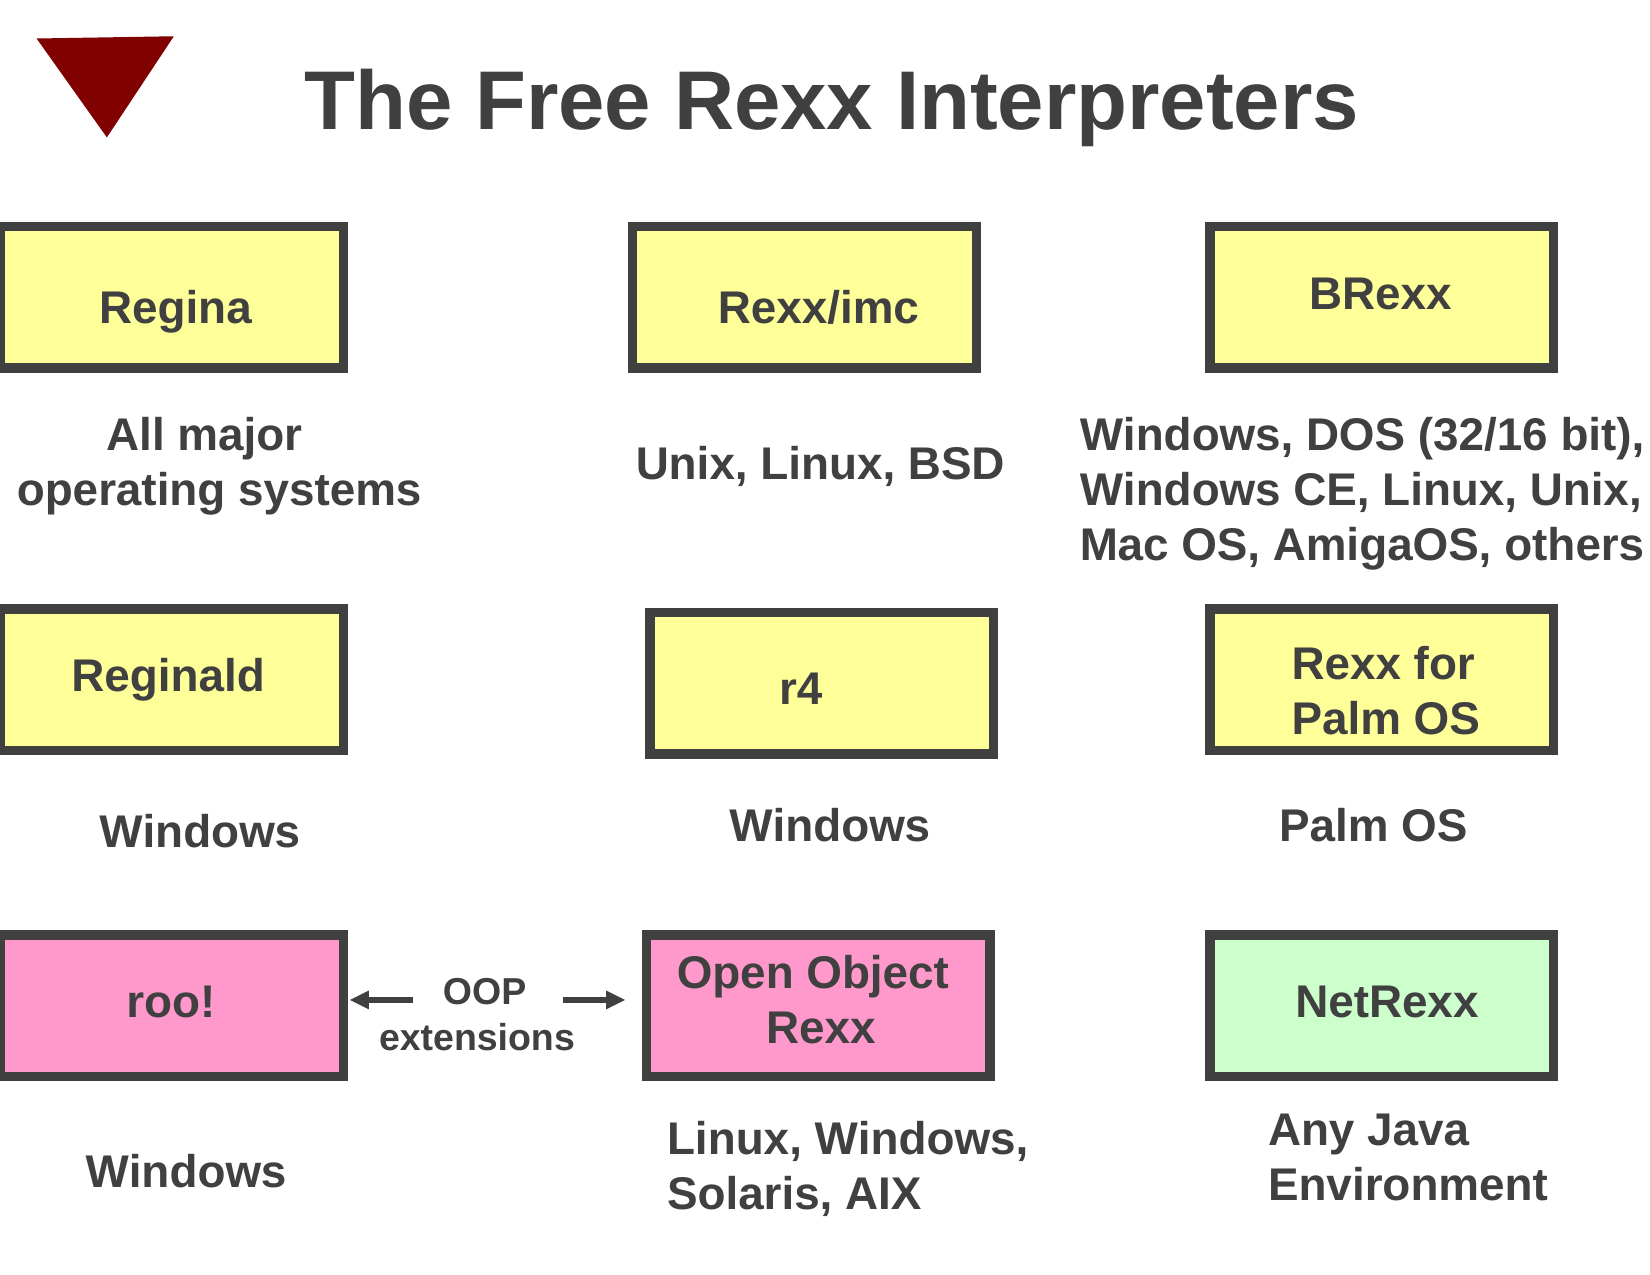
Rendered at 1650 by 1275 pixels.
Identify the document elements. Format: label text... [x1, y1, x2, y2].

text_box roo! [109, 963, 233, 1036]
text_box Rexx/imc [701, 269, 937, 342]
text_box [1209, 934, 1554, 1077]
text_box OOP extensions [362, 950, 592, 1067]
text_box The Free Rexx Interpreters [288, 37, 1377, 155]
text_box Windows [68, 1133, 304, 1206]
text_box BRexx [1292, 254, 1469, 327]
text_box Windows, DOS (32/16 bit), Windows CE, Linux, Unix, Mac OS, AmigaOS, others [1062, 396, 1650, 579]
text_box Open Object Rexx [660, 934, 979, 1062]
text_box NetRexx [1278, 963, 1496, 1036]
text_box Rexx for Palm OS [1274, 624, 1497, 752]
text_box [0, 609, 344, 751]
text_box [646, 934, 991, 1077]
text_box Linux, Windows, Solaris, AIX [650, 1099, 1059, 1227]
text_box Regina [82, 269, 269, 342]
text_box [1209, 226, 1554, 369]
text_box [0, 226, 344, 369]
text_box [1209, 609, 1554, 751]
text_box [36, 36, 174, 138]
text_box [0, 934, 344, 1077]
text_box Palm OS [1262, 787, 1485, 860]
text_box Unix, Linux, BSD [619, 425, 1022, 497]
text_box Reginald [54, 637, 282, 710]
text_box r4 [762, 650, 840, 722]
text_box All major operating systems [0, 396, 439, 524]
text_box Any Java Environment [1251, 1090, 1565, 1218]
text_box [632, 226, 977, 369]
text_box Windows [82, 793, 318, 866]
text_box Windows [712, 787, 948, 860]
text_box [649, 612, 994, 755]
